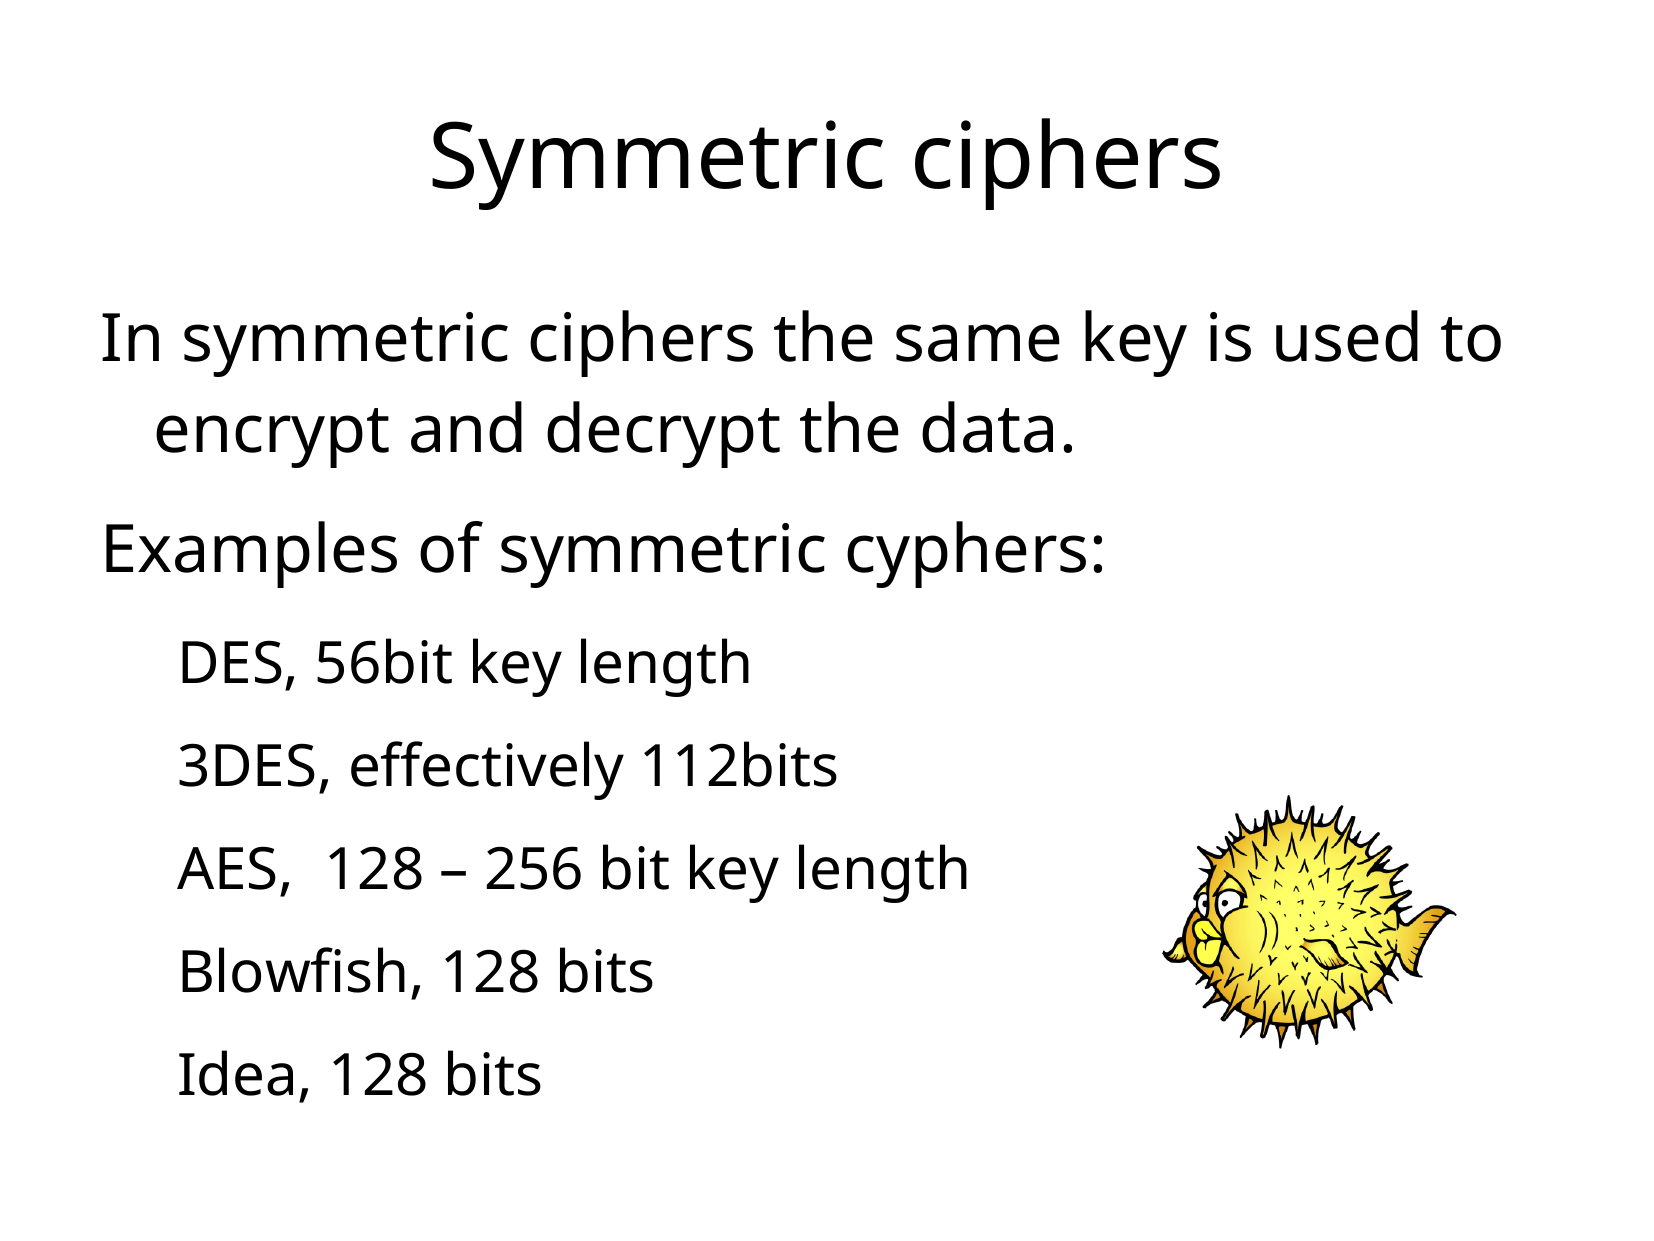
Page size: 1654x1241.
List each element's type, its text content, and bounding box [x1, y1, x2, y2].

title Symmetric ciphers [82, 49, 1571, 257]
list In symmetric ciphers the same key is used to encrypt and decrypt the data. Examples of symmetric cyphers: DES, 56bit key length 3DES, effectively 112bits AES, 128 – 256 bit key length Blowfish, 128 bits Idea, 128 bits [82, 290, 1571, 1109]
picture [1162, 795, 1457, 1051]
